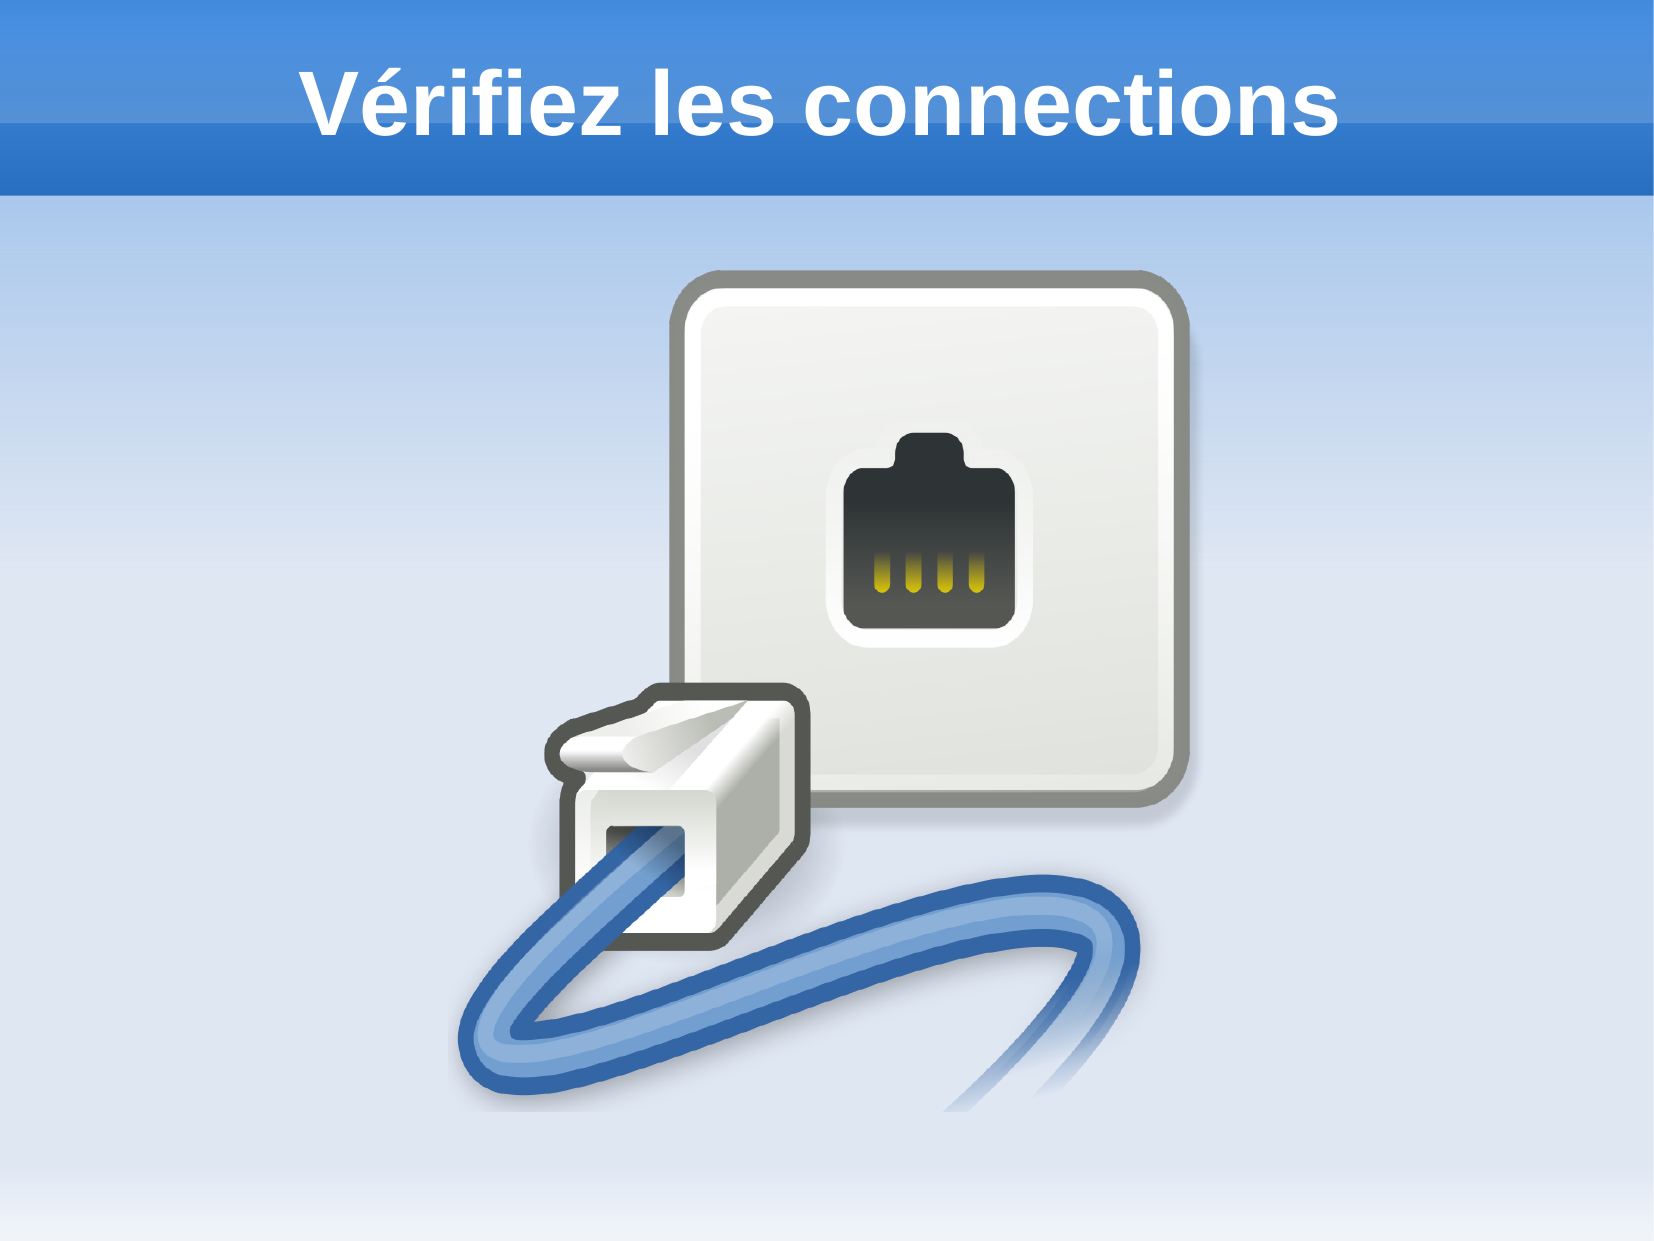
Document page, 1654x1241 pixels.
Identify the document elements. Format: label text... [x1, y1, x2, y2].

picture [0, 0, 1654, 1241]
title Vérifiez les connections [76, 0, 1565, 208]
